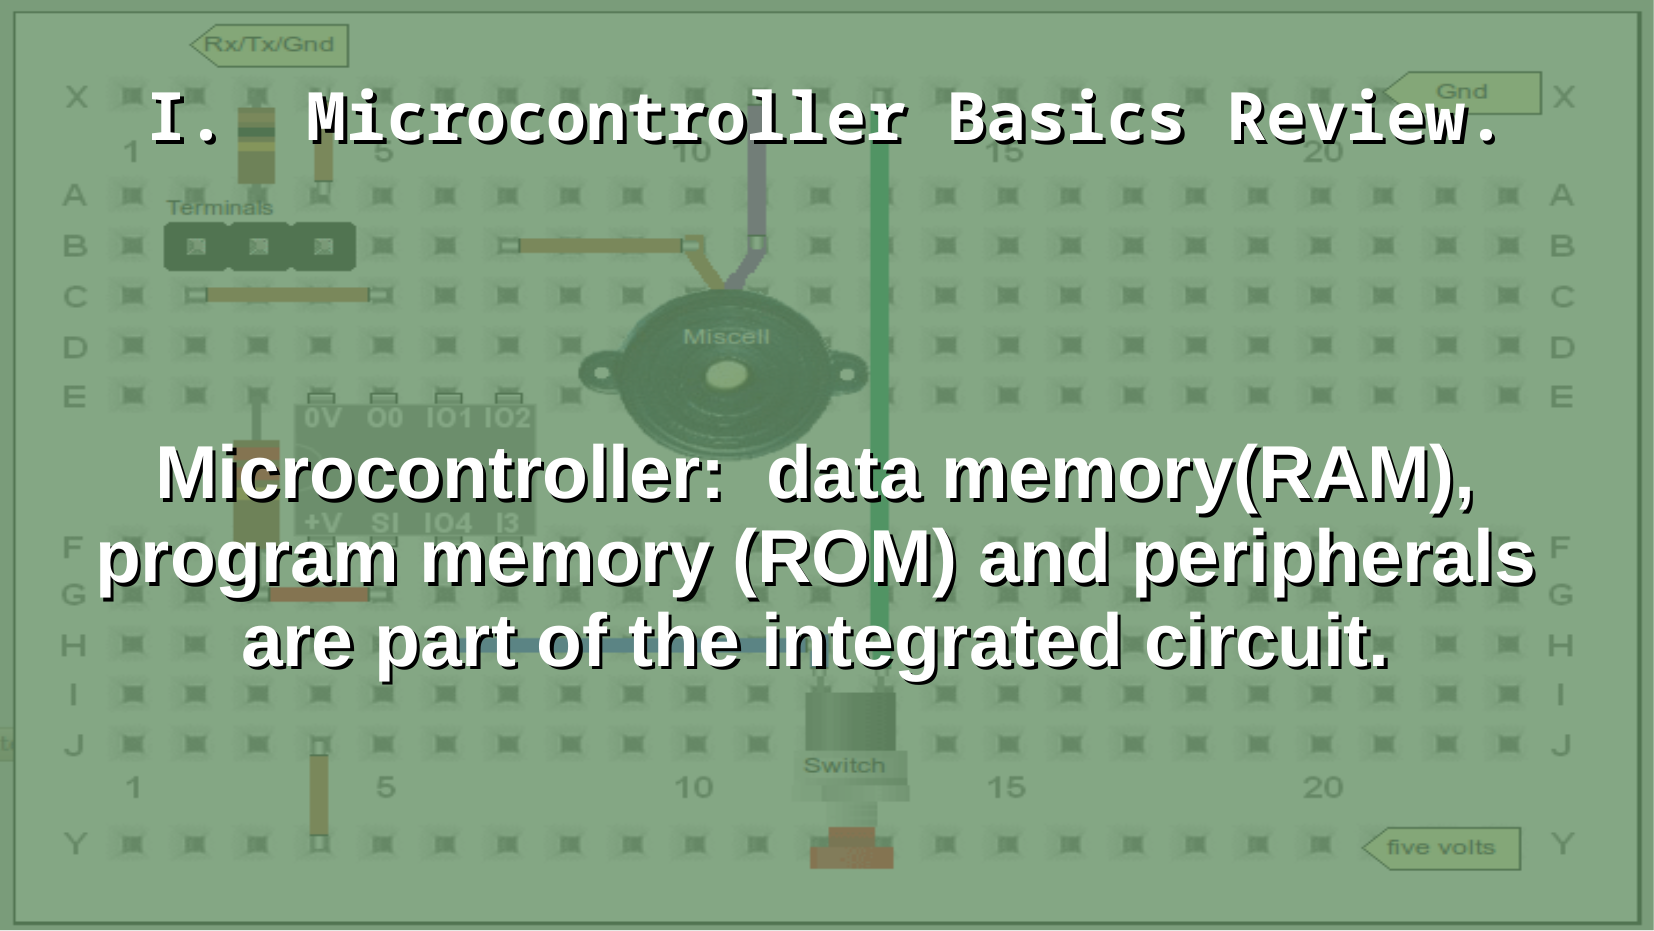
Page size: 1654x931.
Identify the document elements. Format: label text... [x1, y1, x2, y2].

title I. Microcontroller Basics Review. [82, 28, 1571, 202]
text_box Microcontroller: data memory(RAM), program memory (ROM) and peripherals are part of the integrated circuit. [71, 287, 1561, 827]
picture [0, 0, 1654, 931]
